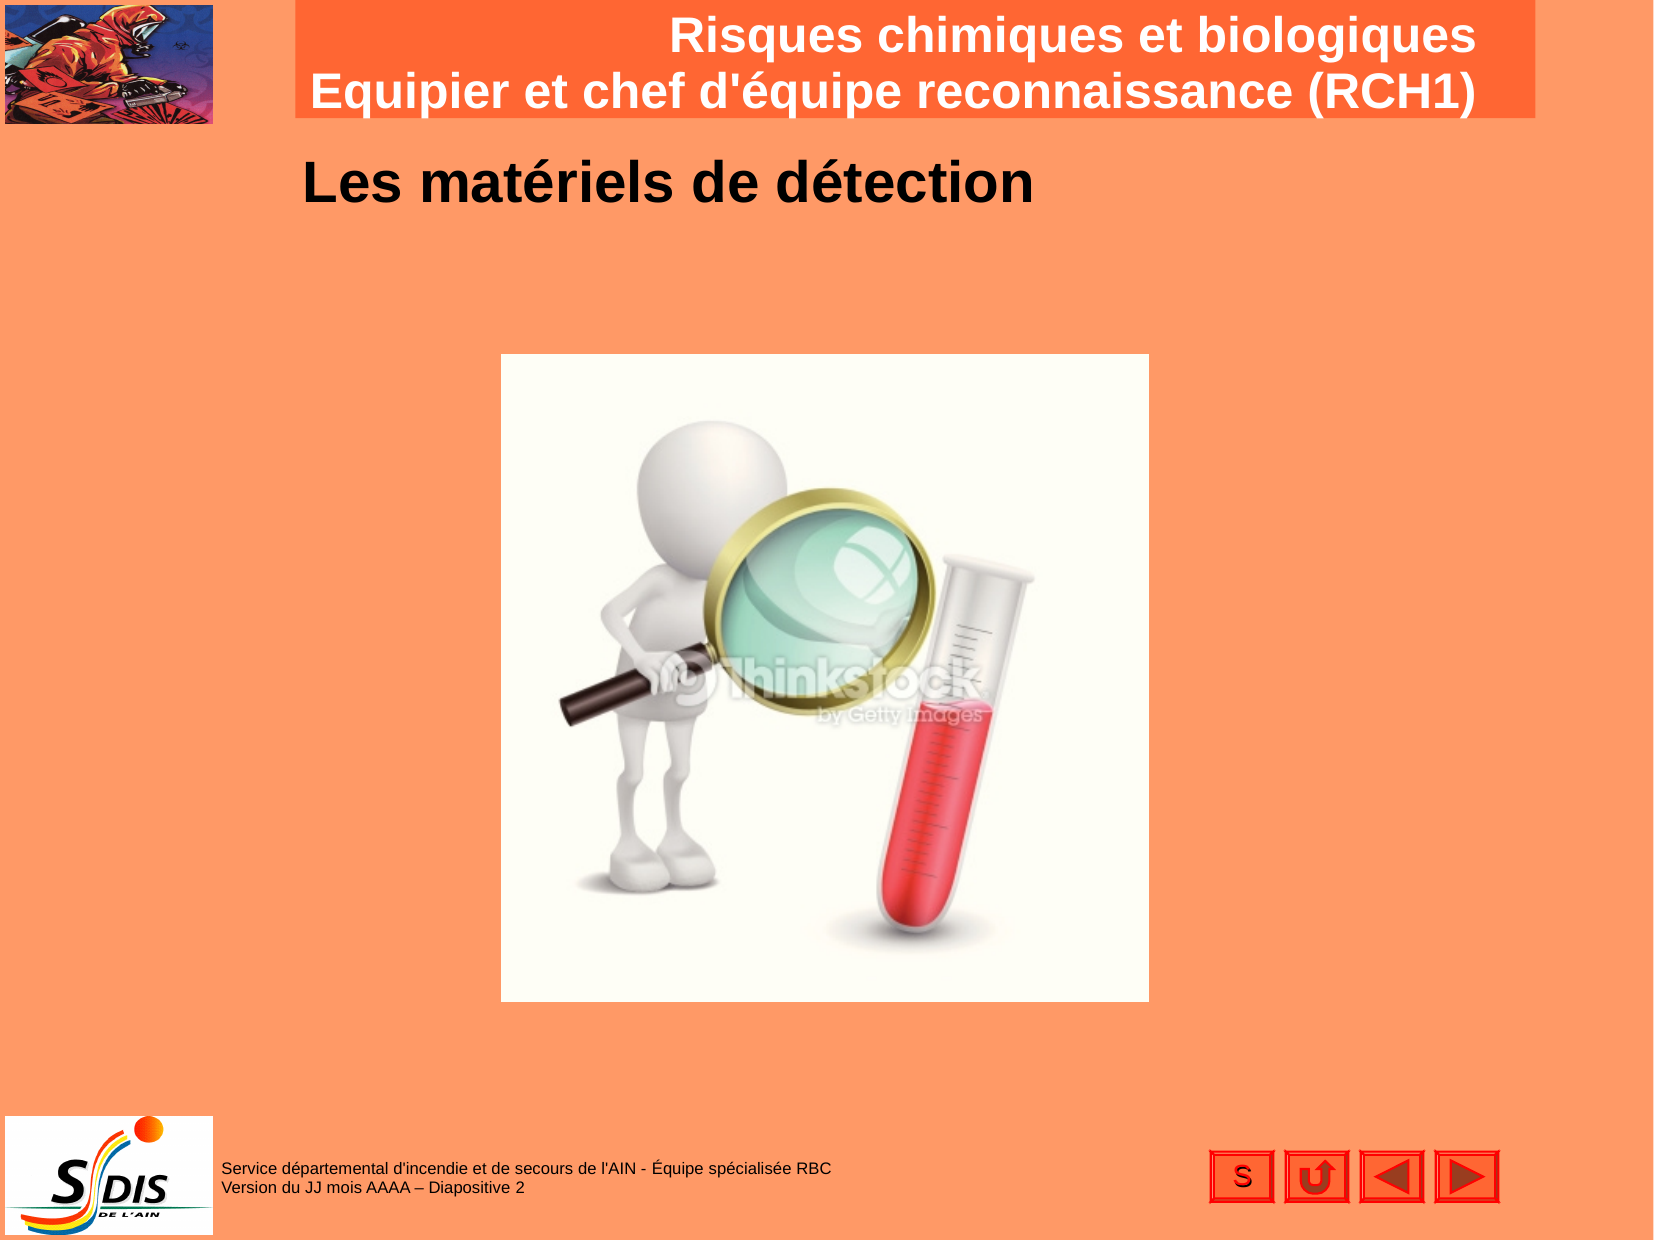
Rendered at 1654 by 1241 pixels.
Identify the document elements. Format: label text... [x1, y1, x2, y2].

text_box Les matériels de détection [287, 142, 1051, 223]
picture [501, 354, 1149, 1002]
picture [5, 5, 213, 124]
picture [5, 1116, 213, 1235]
text_box Risques chimiques et biologiques Equipier et chef d'équipe reconnaissance (RCH1) [295, 0, 1536, 119]
